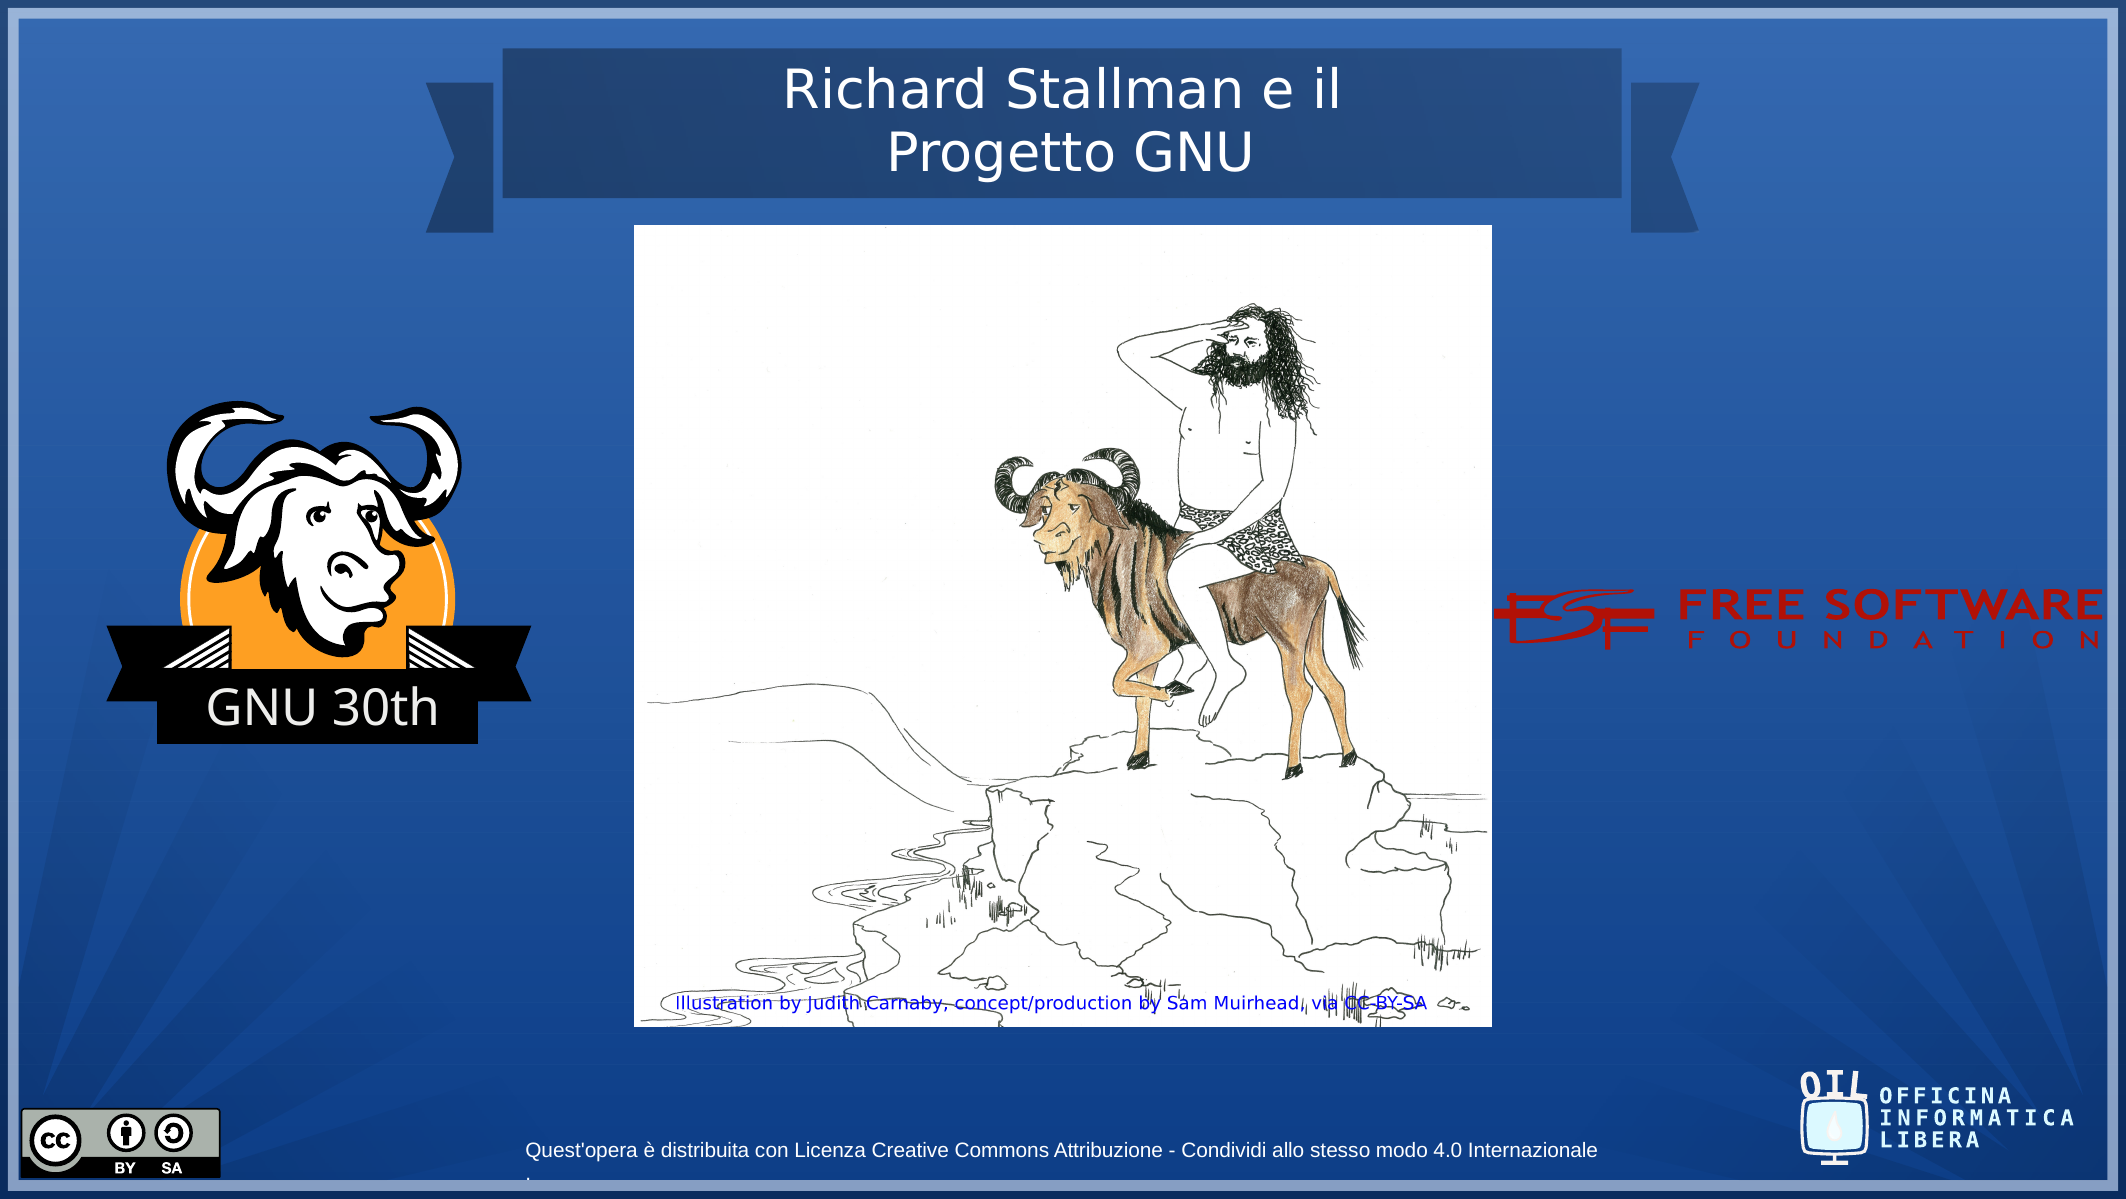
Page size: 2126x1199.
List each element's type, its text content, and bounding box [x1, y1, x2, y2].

title Richard Stallman e il Progetto GNU [501, 22, 1625, 222]
subtitle [106, 289, 2020, 1199]
picture [634, 225, 1492, 1027]
picture [20, 1107, 221, 1178]
picture [1720, 940, 2126, 1199]
picture [1494, 588, 2103, 650]
text_box Quest'opera è distribuita con Licenza Creative Commons Attribuzione - Condividi allo stesso modo 4.0 Internazionale. [510, 1131, 1619, 1193]
picture [106, 400, 532, 745]
